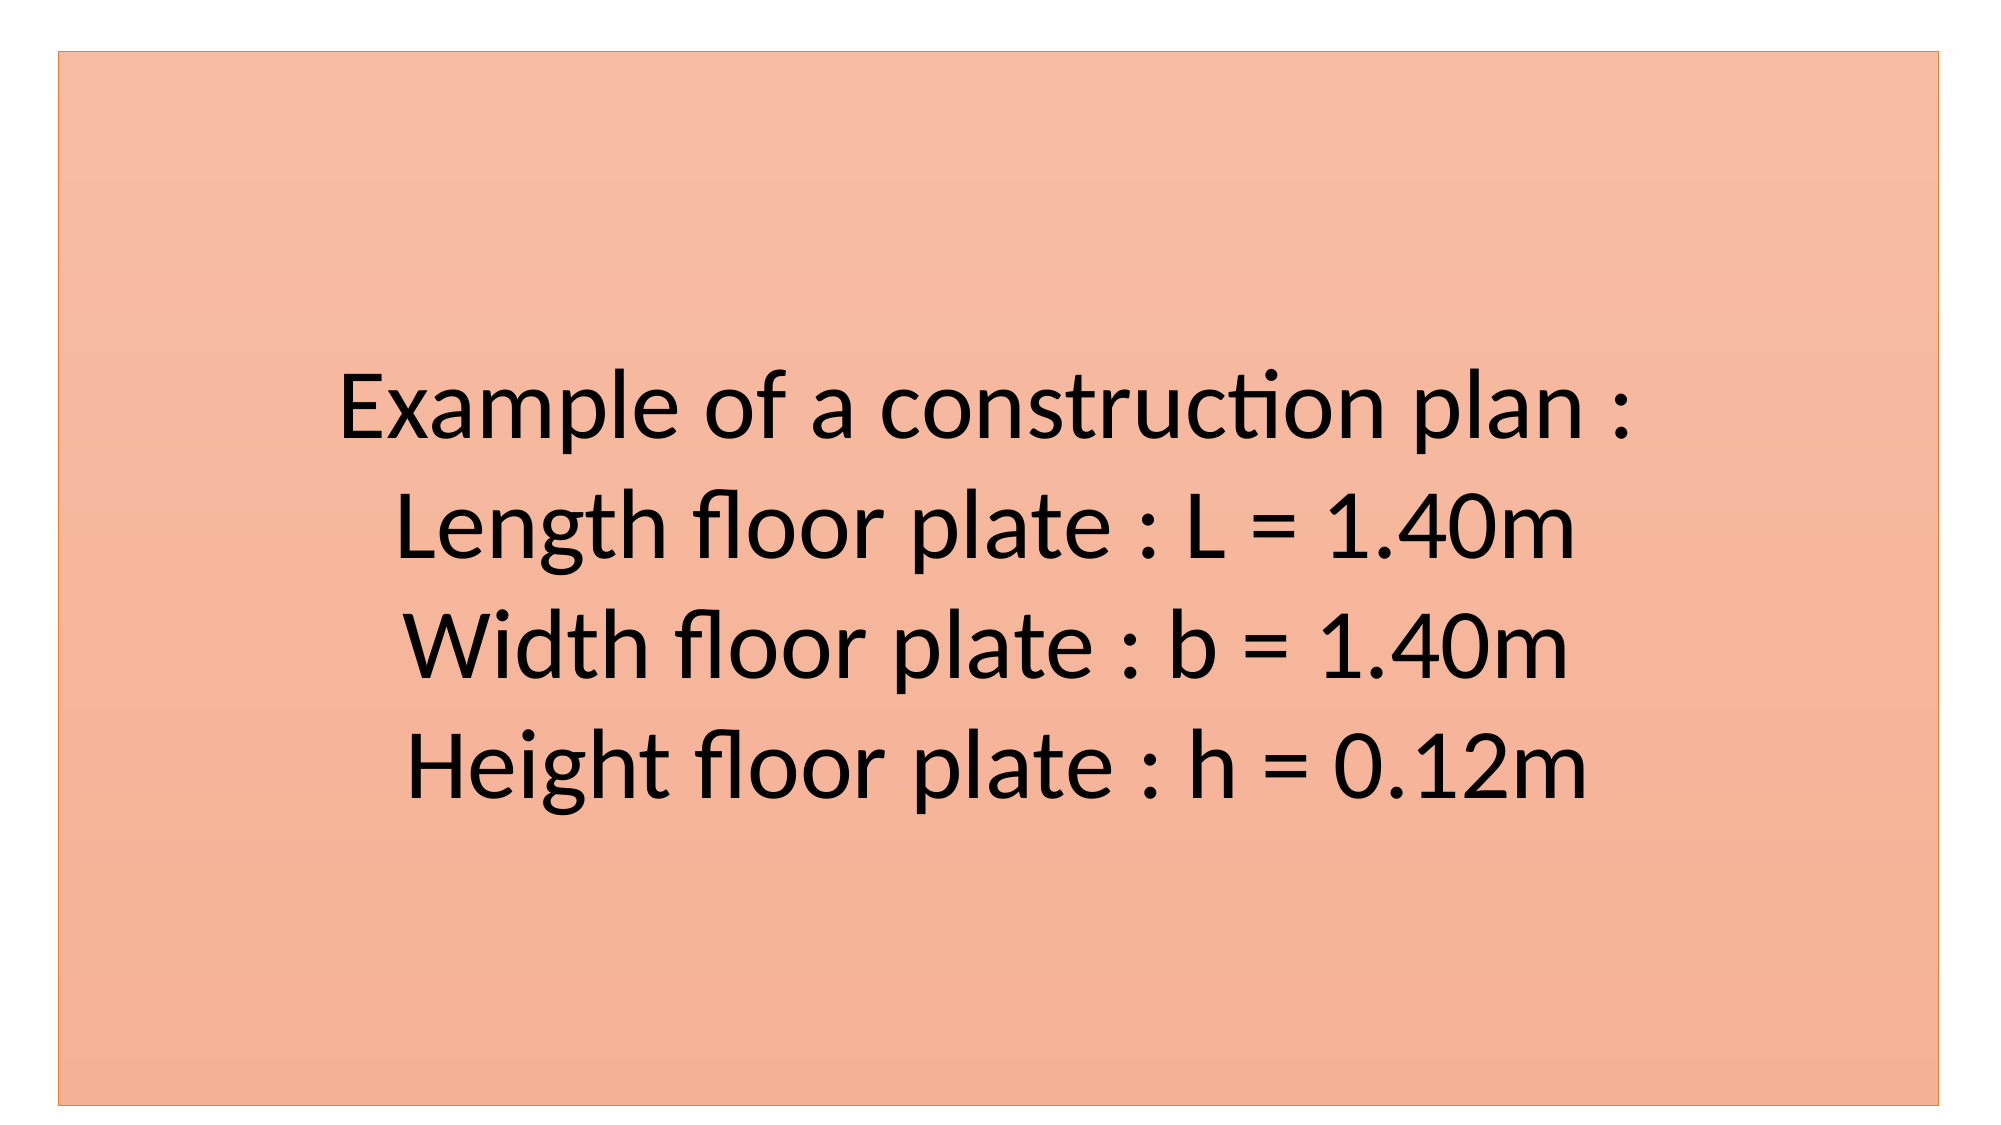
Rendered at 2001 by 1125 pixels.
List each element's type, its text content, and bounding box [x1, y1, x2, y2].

text_box Example of a construction plan : Length floor plate : L = 1.40m Width floor plate : b = 1.40m Height floor plate : h = 0.12m [59, 51, 1938, 1106]
